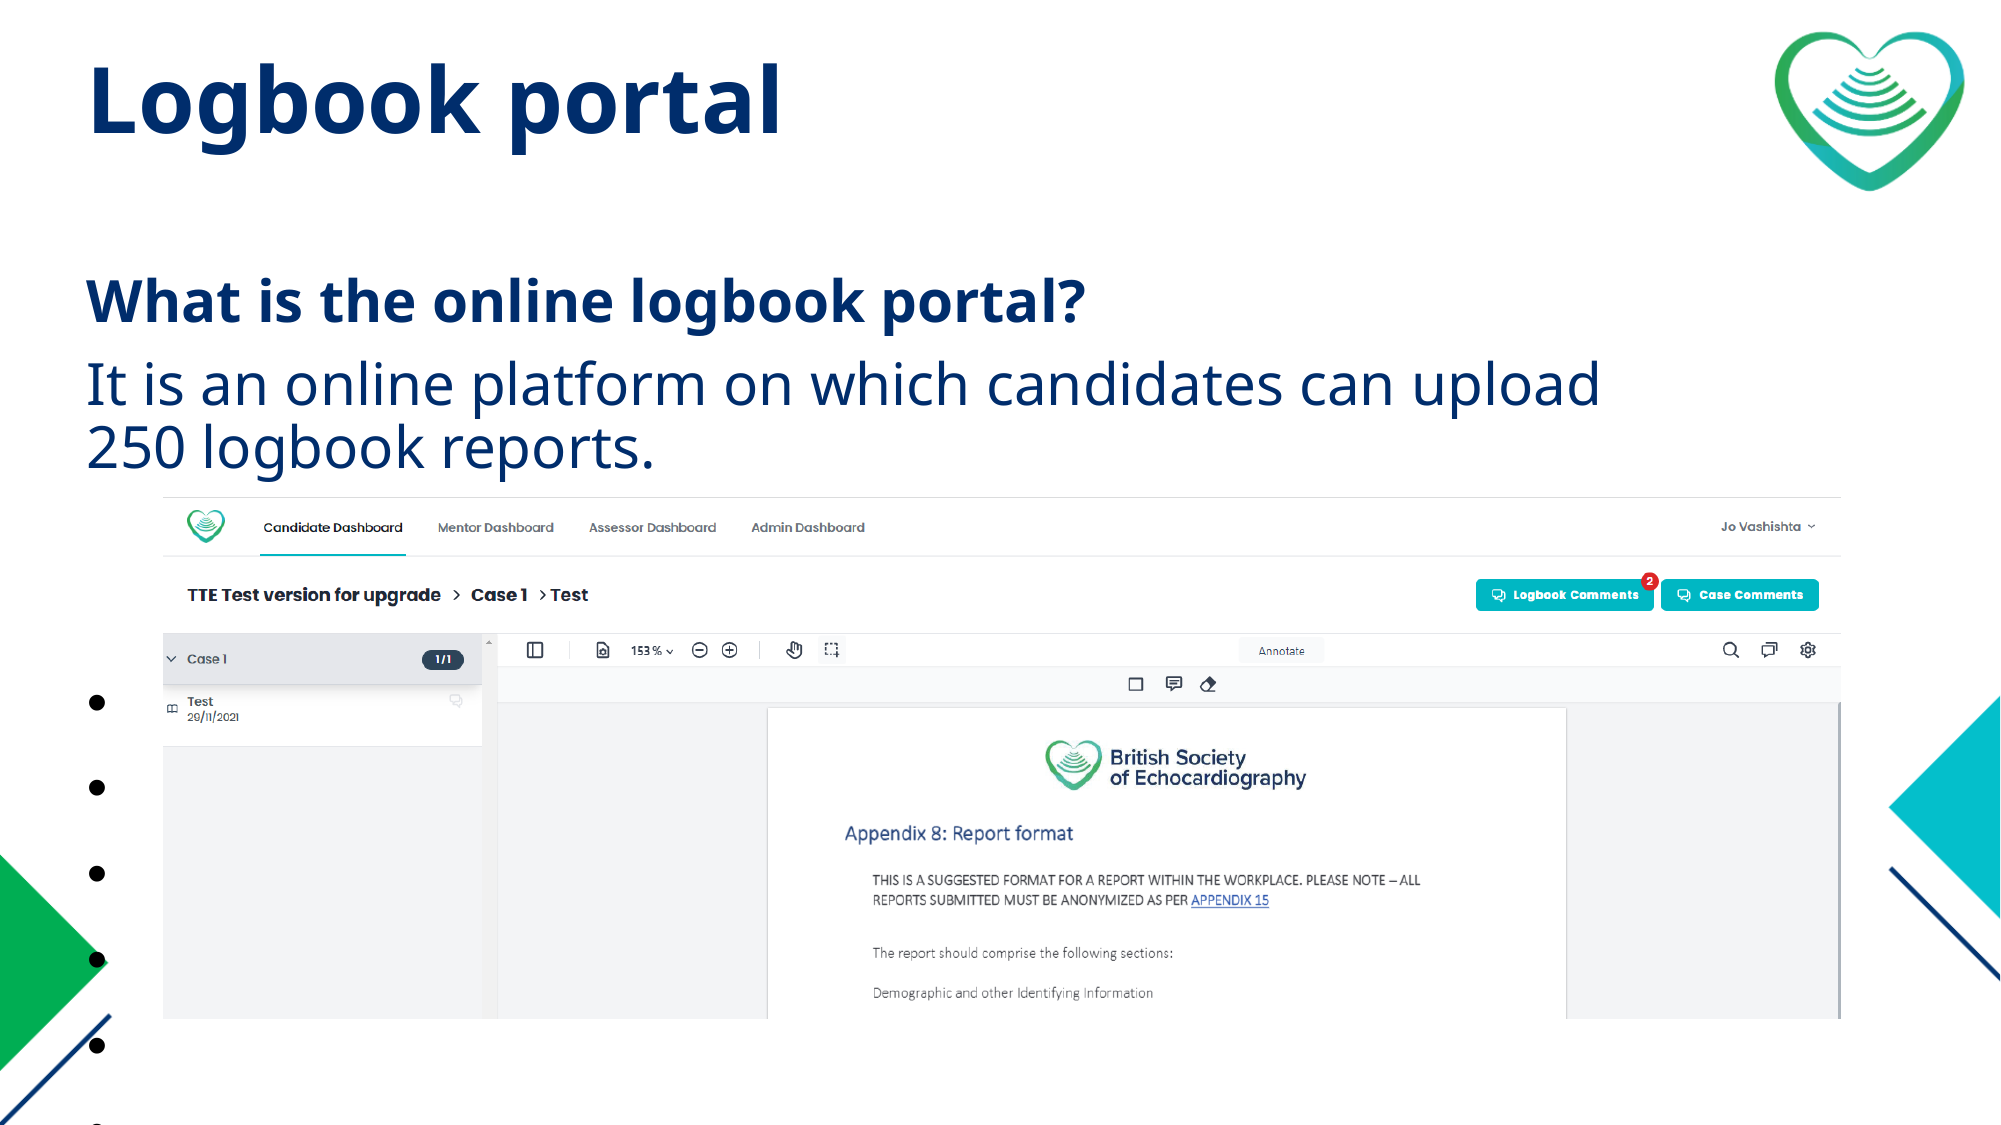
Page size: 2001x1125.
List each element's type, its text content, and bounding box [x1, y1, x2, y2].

title Logbook portal [163, 46, 1797, 265]
picture [163, 490, 1841, 1019]
list What is the online logbook portal? It is an online platform on which candidates can upload 250 logbook reports. [163, 223, 1786, 468]
